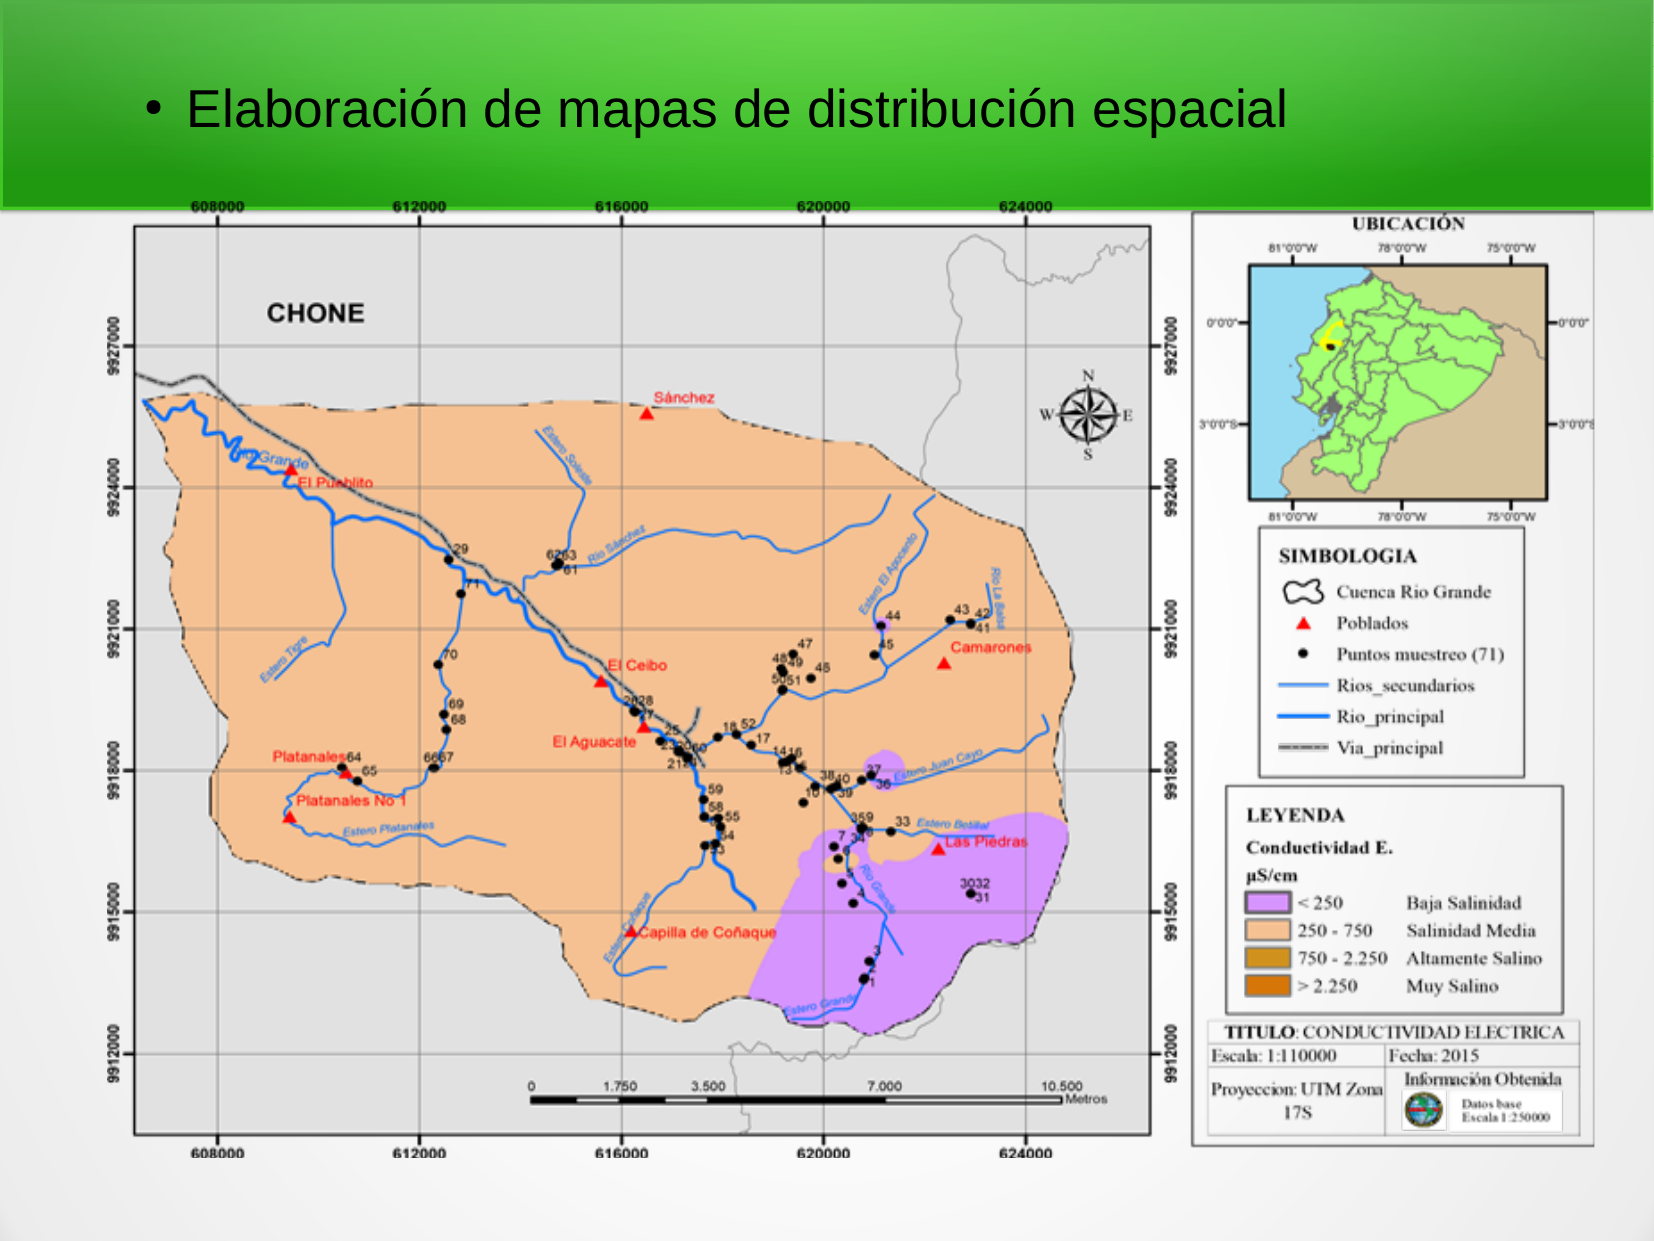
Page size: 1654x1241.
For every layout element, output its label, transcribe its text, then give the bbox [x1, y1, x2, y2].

picture [106, 200, 1595, 1158]
list Elaboración de mapas de distribución espacial [129, 79, 1560, 178]
